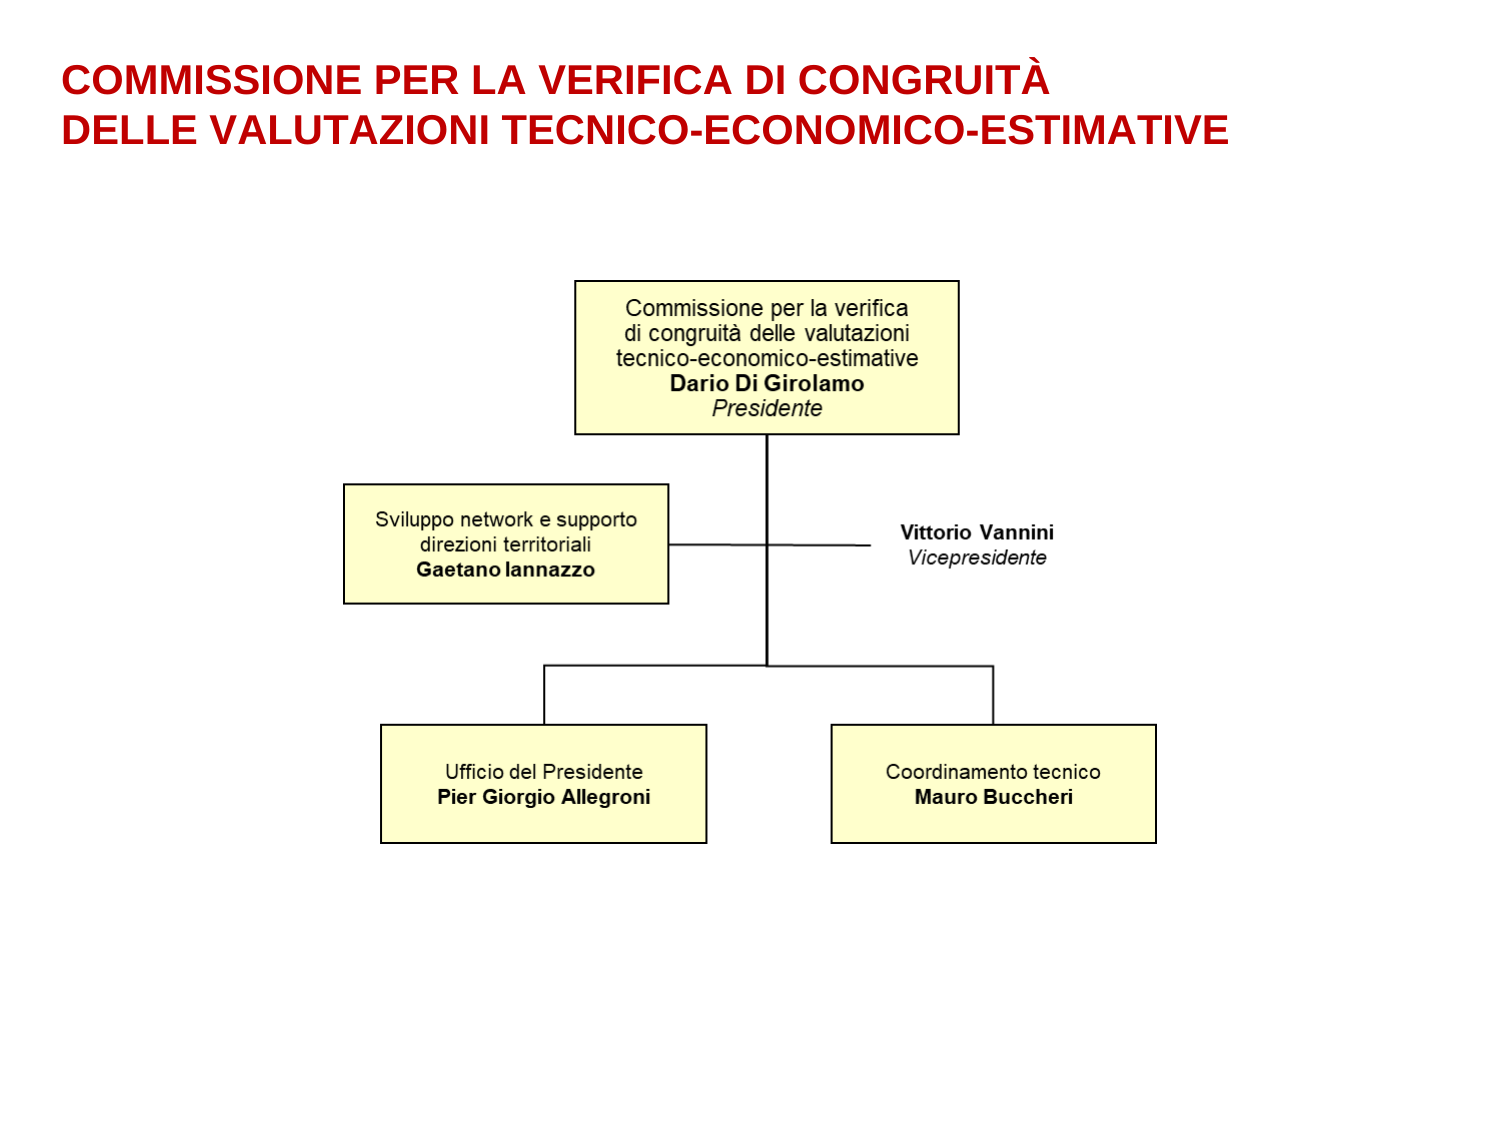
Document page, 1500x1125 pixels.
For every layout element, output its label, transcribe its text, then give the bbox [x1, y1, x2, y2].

text_box COMMISSIONE PER LA VERIFICA DI CONGRUITÀ DELLE VALUTAZIONI TECNICO-ECONOMICO-ESTIMATIVE [46, 45, 1387, 128]
picture [343, 280, 1157, 845]
